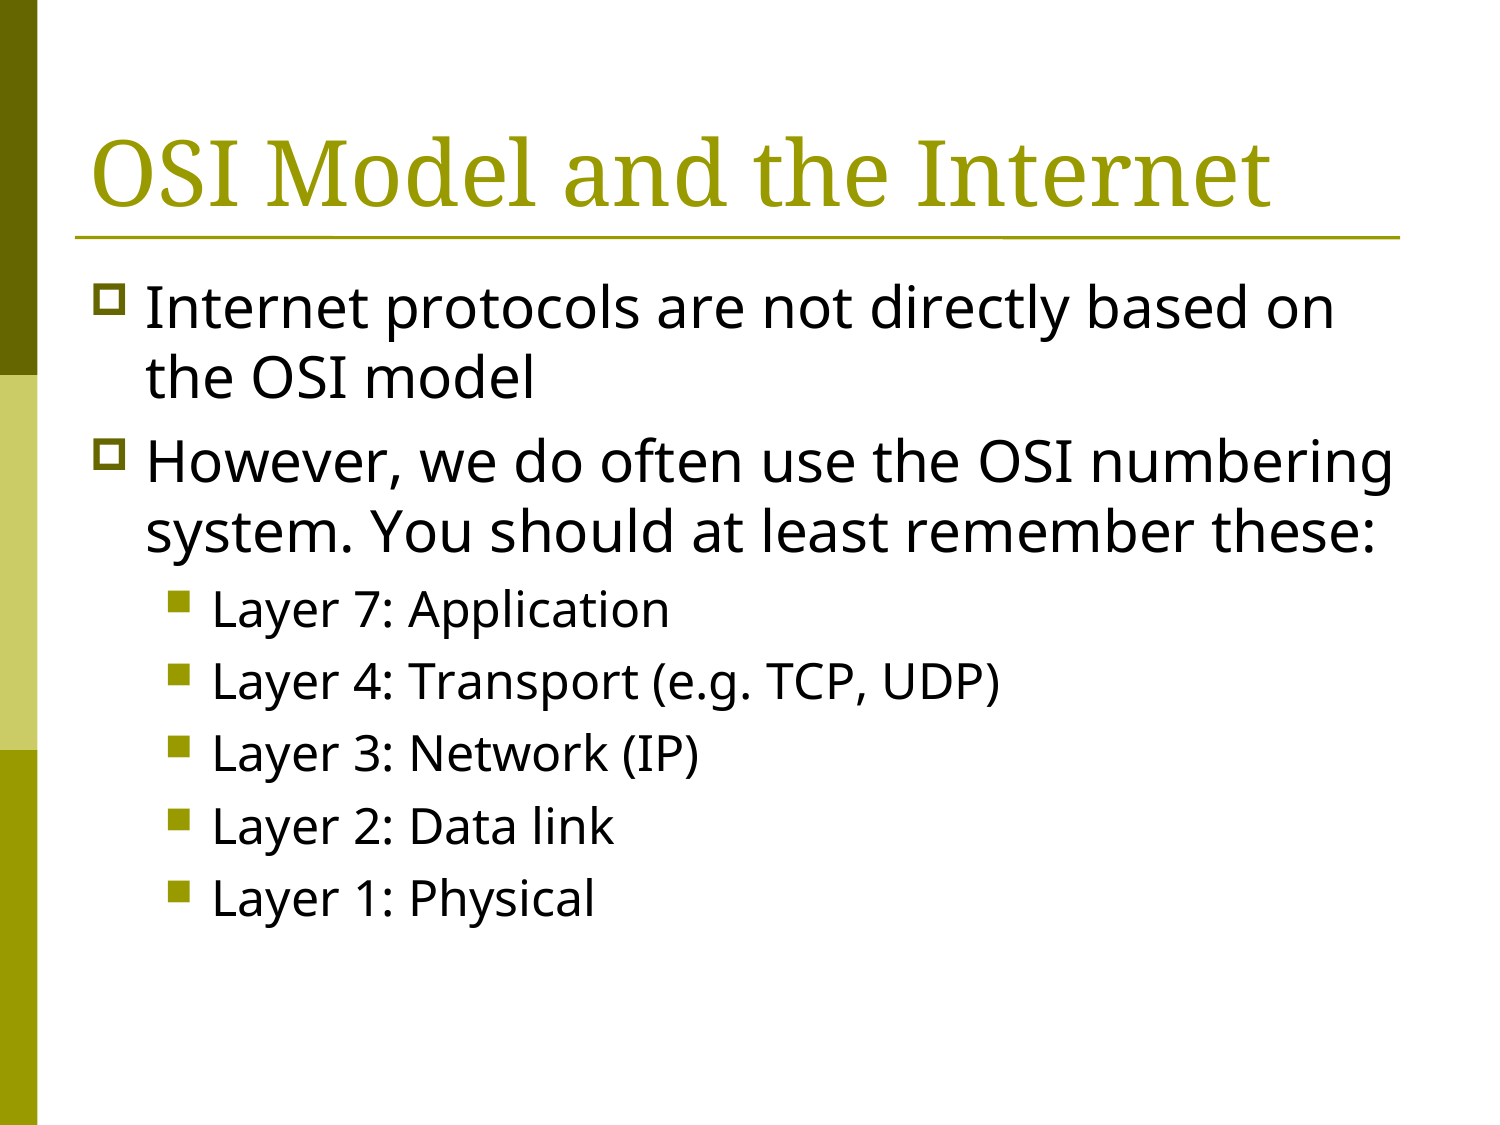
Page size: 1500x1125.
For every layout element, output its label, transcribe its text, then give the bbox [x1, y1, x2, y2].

list Internet protocols are not directly based on the OSI model However, we do often use the OSI numbering system. You should at least remember these: Layer 7: Application Layer 4: Transport (e.g. TCP, UDP) Layer 3: Network (IP) Layer 2: Data link Layer 1: Physical [75, 262, 1426, 1006]
title OSI Model and the Internet [75, 45, 1426, 233]
